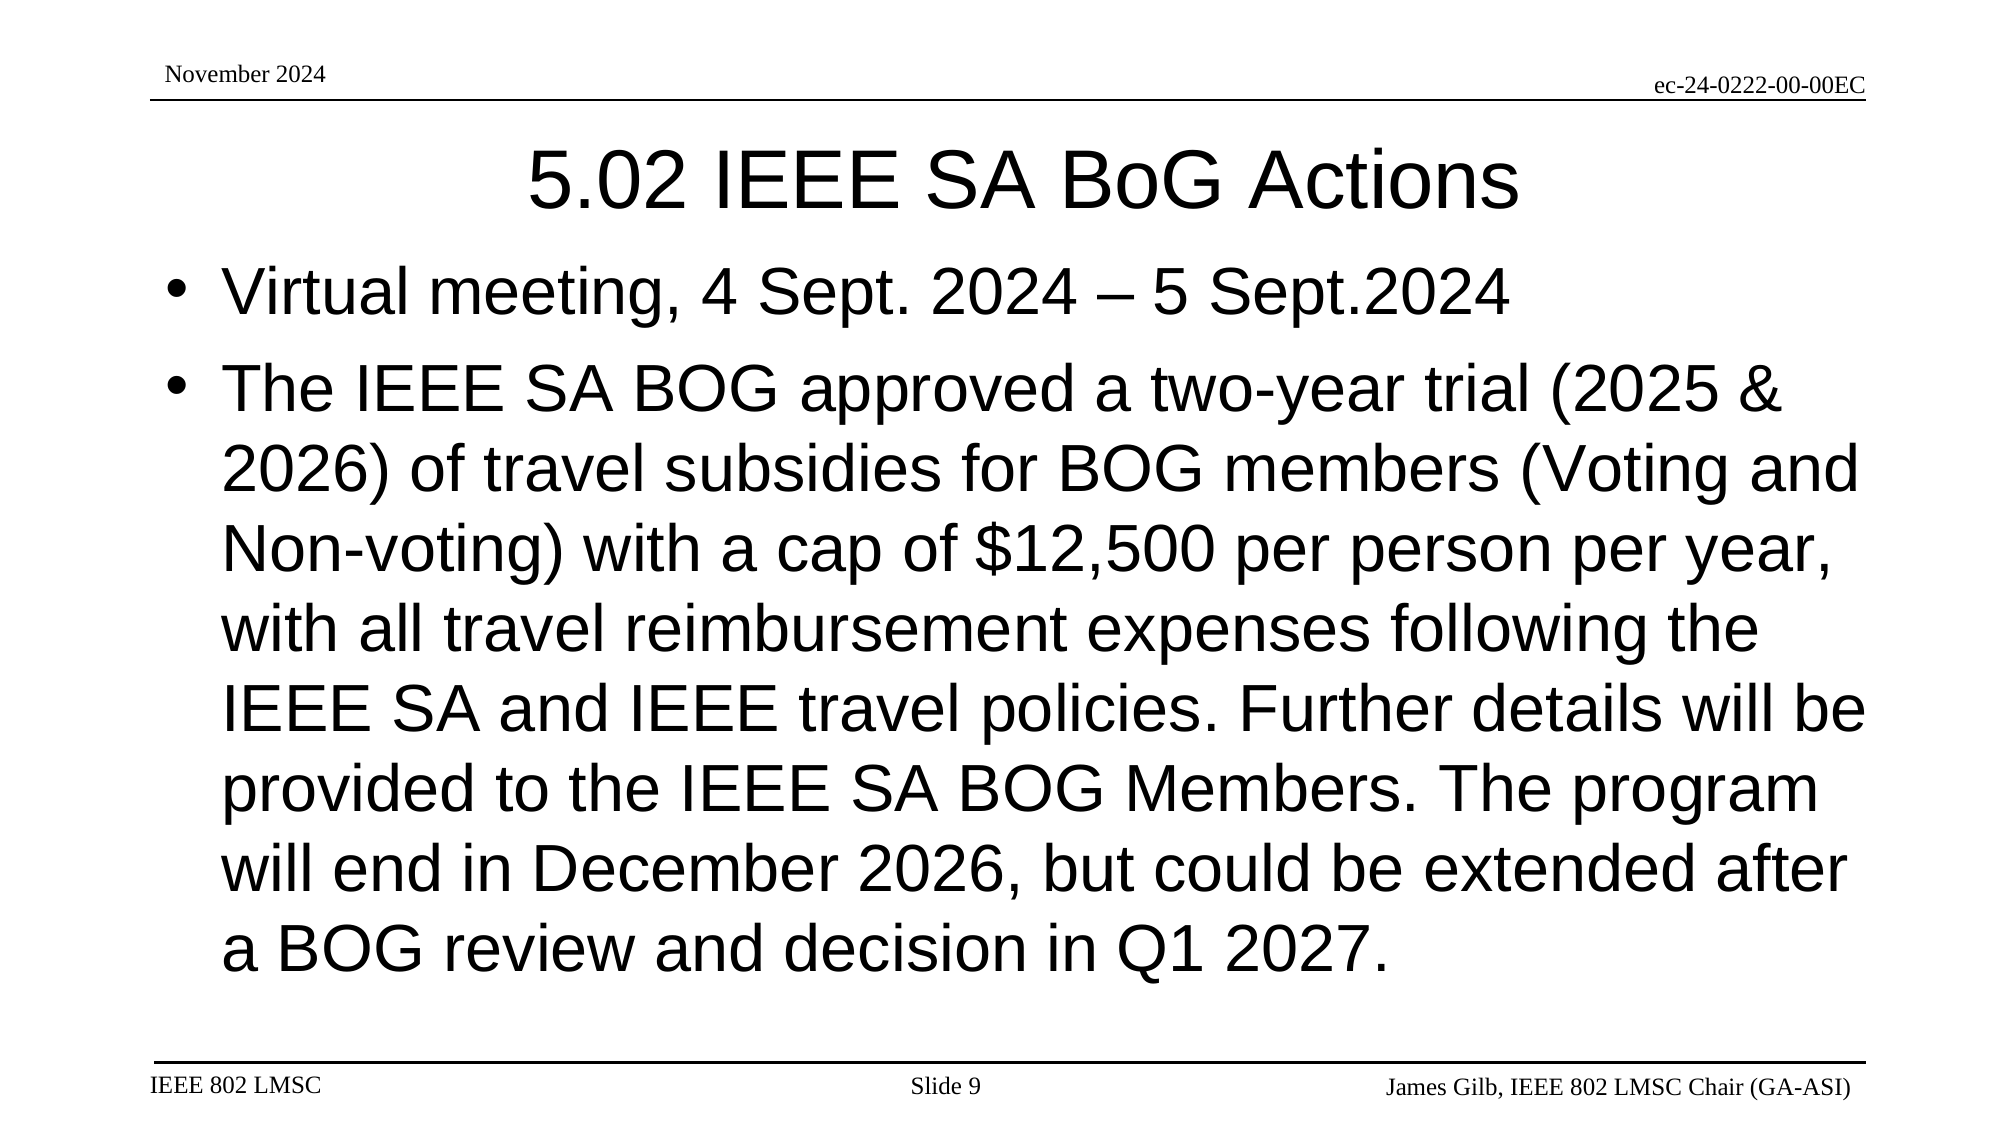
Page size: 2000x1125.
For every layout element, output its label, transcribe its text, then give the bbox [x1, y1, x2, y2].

list Virtual meeting, 4 Sept. 2024 – 5 Sept.2024 The IEEE SA BOG approved a two-year trial (2025 & 2026) of travel subsidies for BOG members (Voting and Non-voting) with a cap of $12,500 per person per year, with all travel reimbursement expenses following the IEEE SA and IEEE travel policies. Further details will be provided to the IEEE SA BOG Members. The program will end in December 2026, but could be extended after a BOG review and decision in Q1 2027. [149, 239, 1900, 1051]
title 5.02 IEEE SA BoG Actions [149, 112, 1900, 238]
